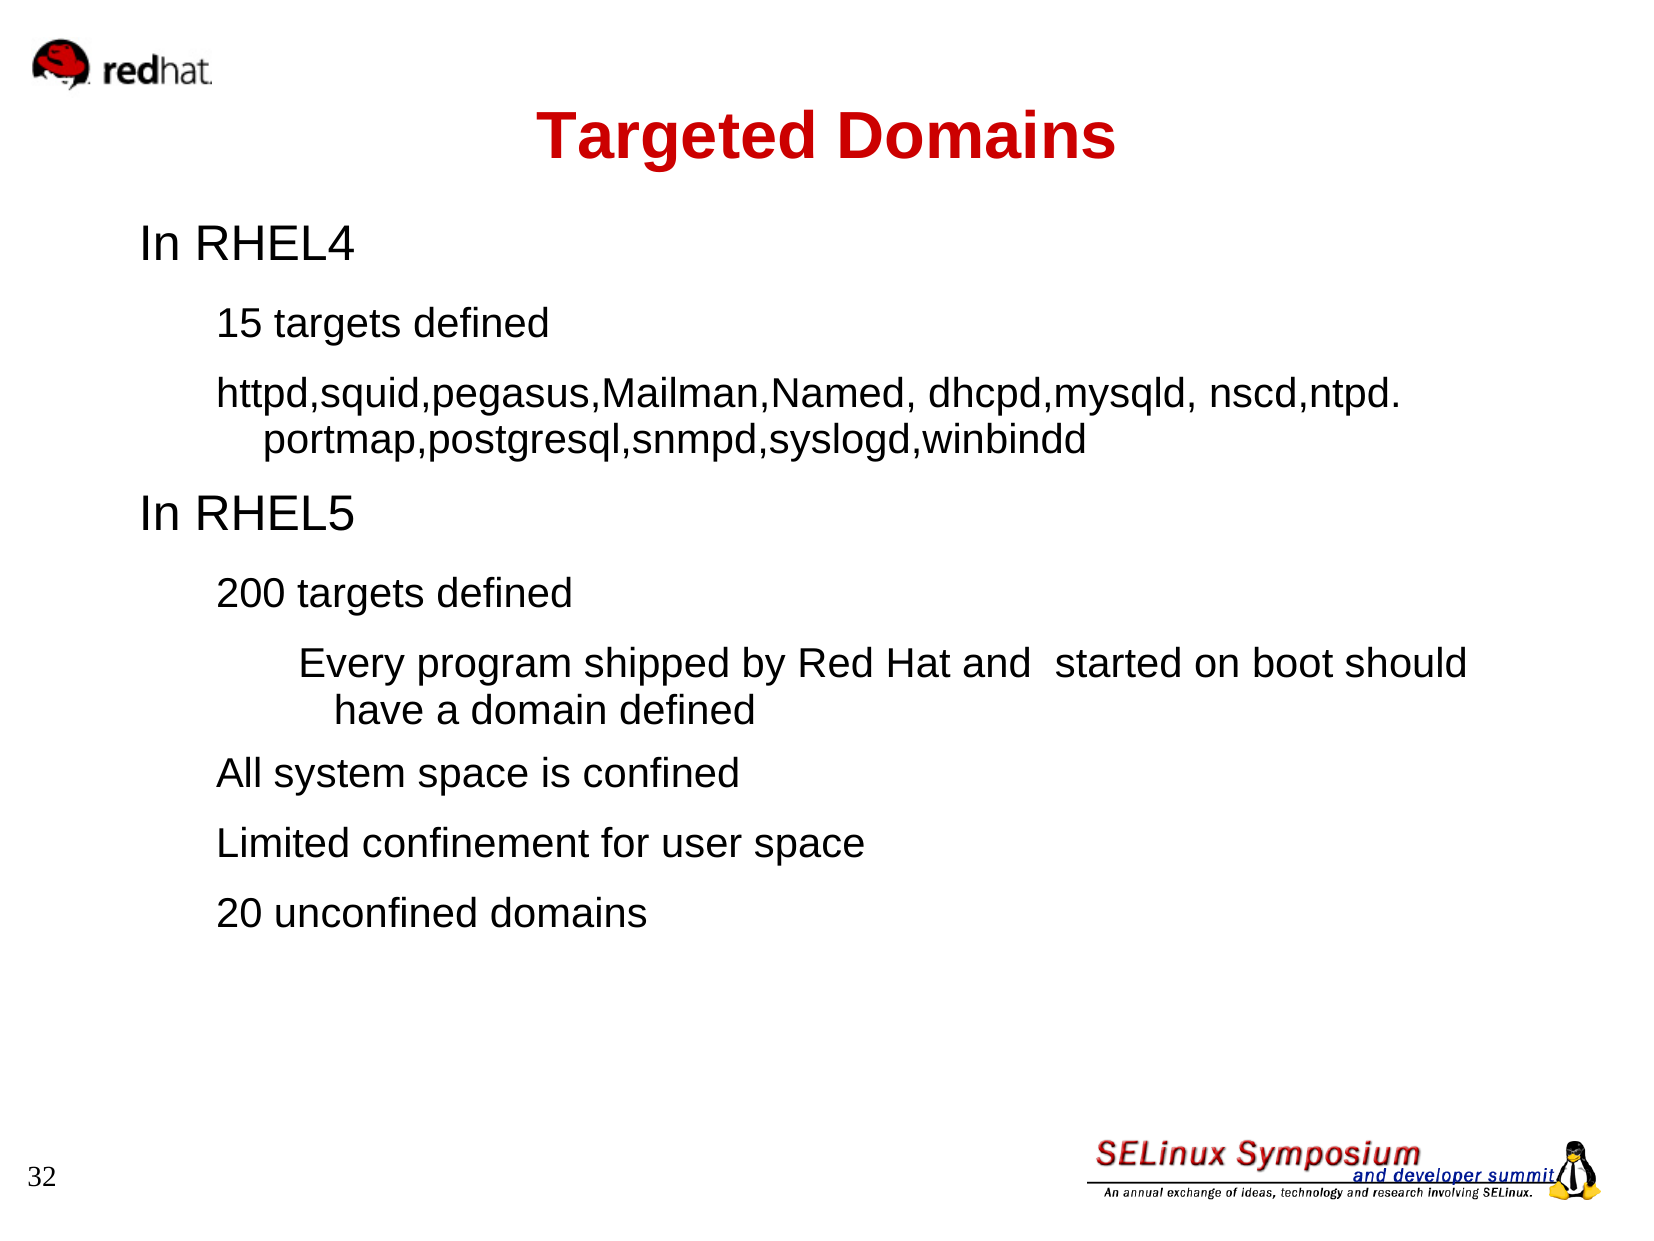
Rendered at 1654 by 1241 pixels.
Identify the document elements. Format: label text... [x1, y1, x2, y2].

title Targeted Domains [121, 55, 1534, 214]
list In RHEL4 15 targets defined httpd,squid,pegasus,Mailman,Named, dhcpd,mysqld, nscd,ntpd. portmap,postgresql,snmpd,syslogd,winbindd In RHEL5 200 targets defined Every program shipped by Red Hat and started on boot should have a domain defined All system space is confined Limited confinement for user space 20 unconfined domains [121, 214, 1534, 1113]
picture [1087, 1135, 1613, 1200]
picture [31, 37, 212, 98]
